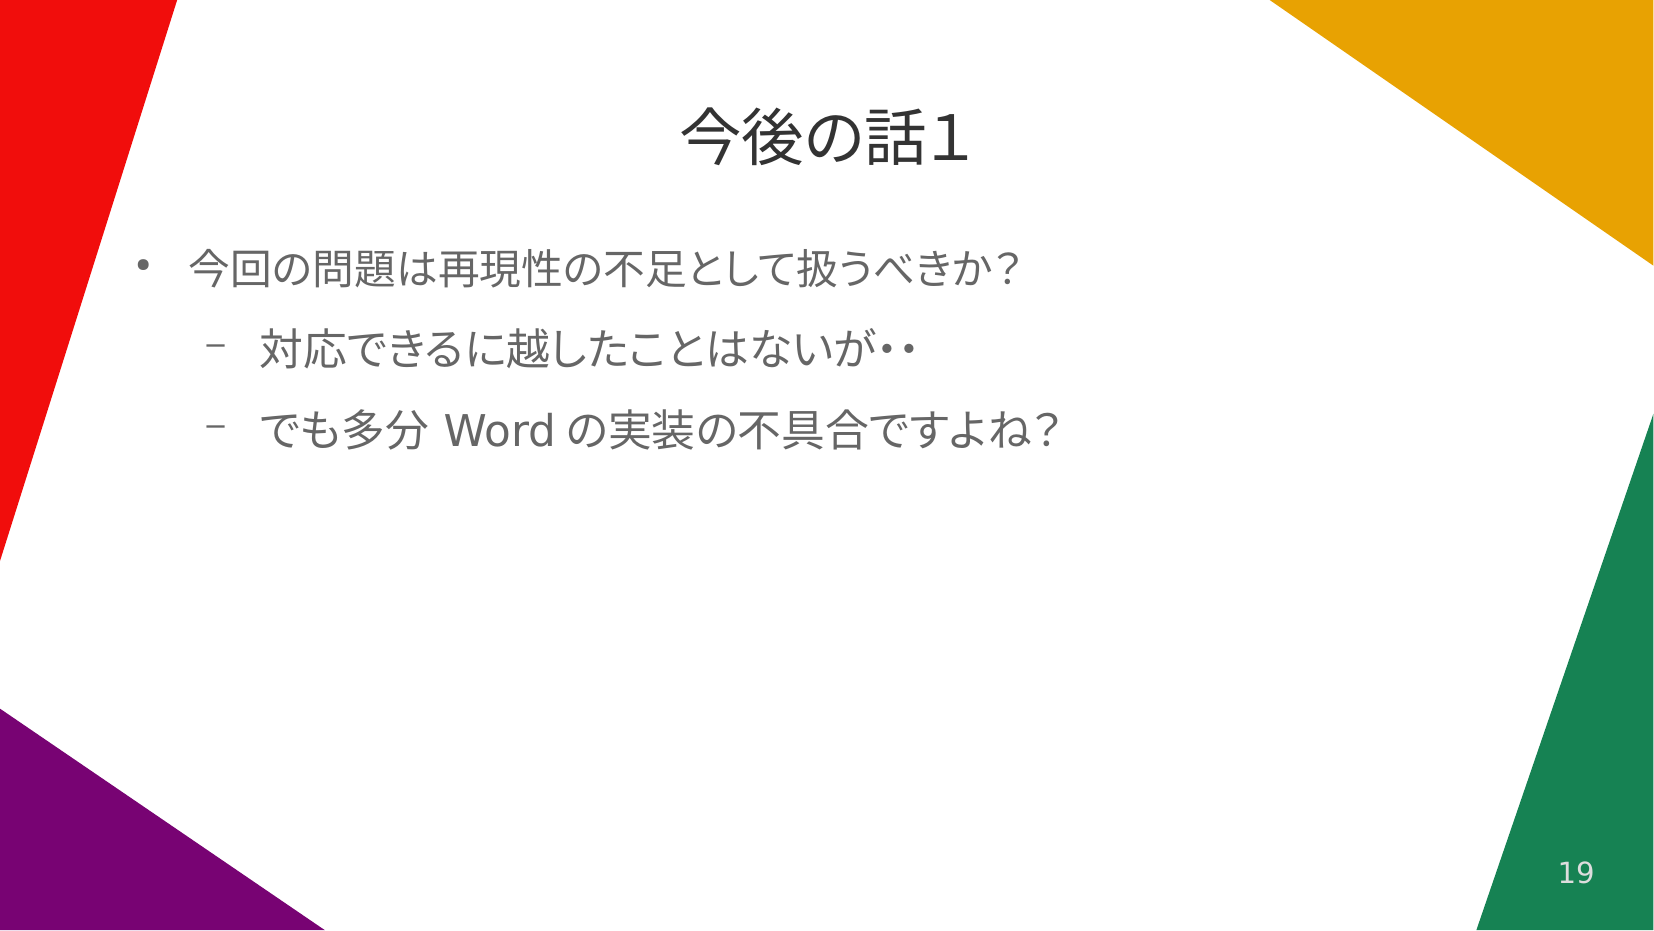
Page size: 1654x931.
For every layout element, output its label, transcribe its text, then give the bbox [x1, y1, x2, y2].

title 今後の話１ [118, 59, 1536, 207]
list 今回の問題は再現性の不足として扱うべきか？ 対応できるに越したことはないが・・ でも多分Wordの実装の不具合ですよね？ [118, 236, 1536, 827]
